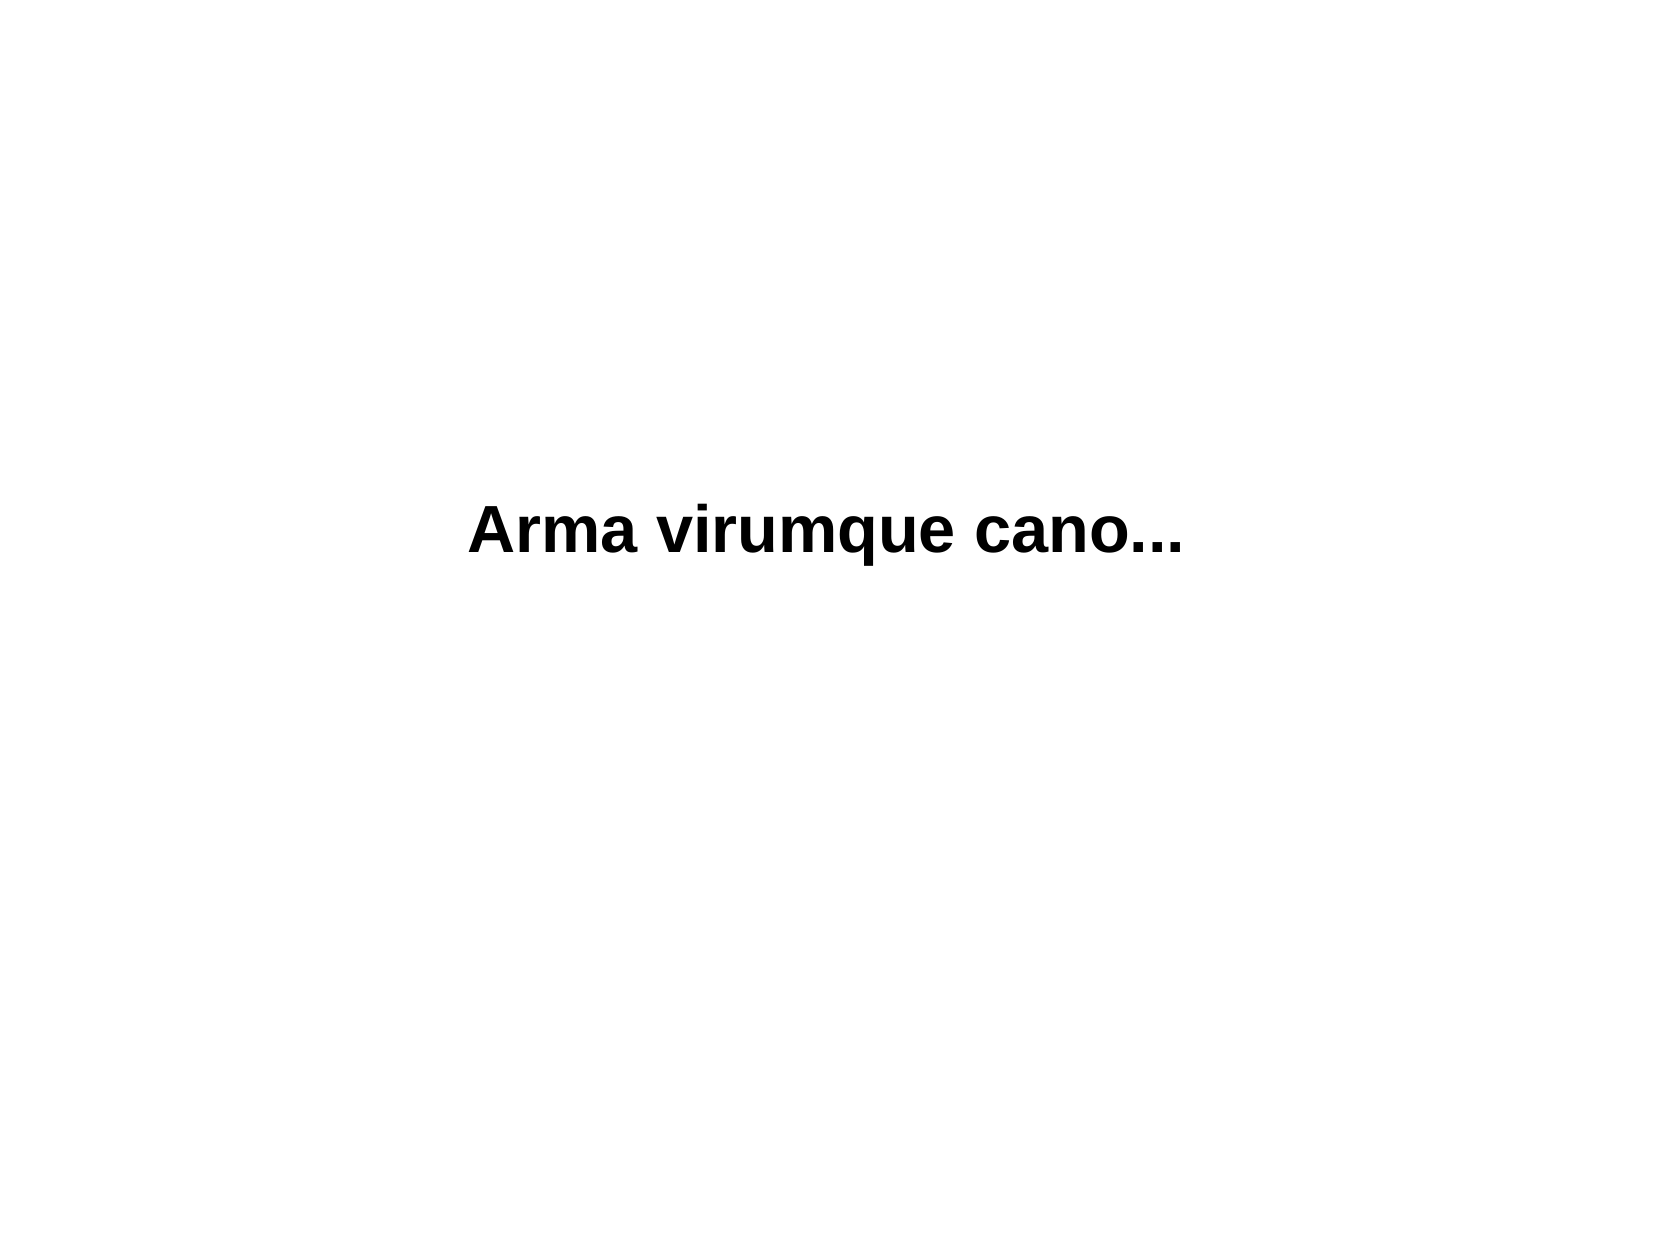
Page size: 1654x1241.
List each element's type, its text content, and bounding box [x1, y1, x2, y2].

subtitle Arma virumque cano... [82, 49, 1571, 1010]
